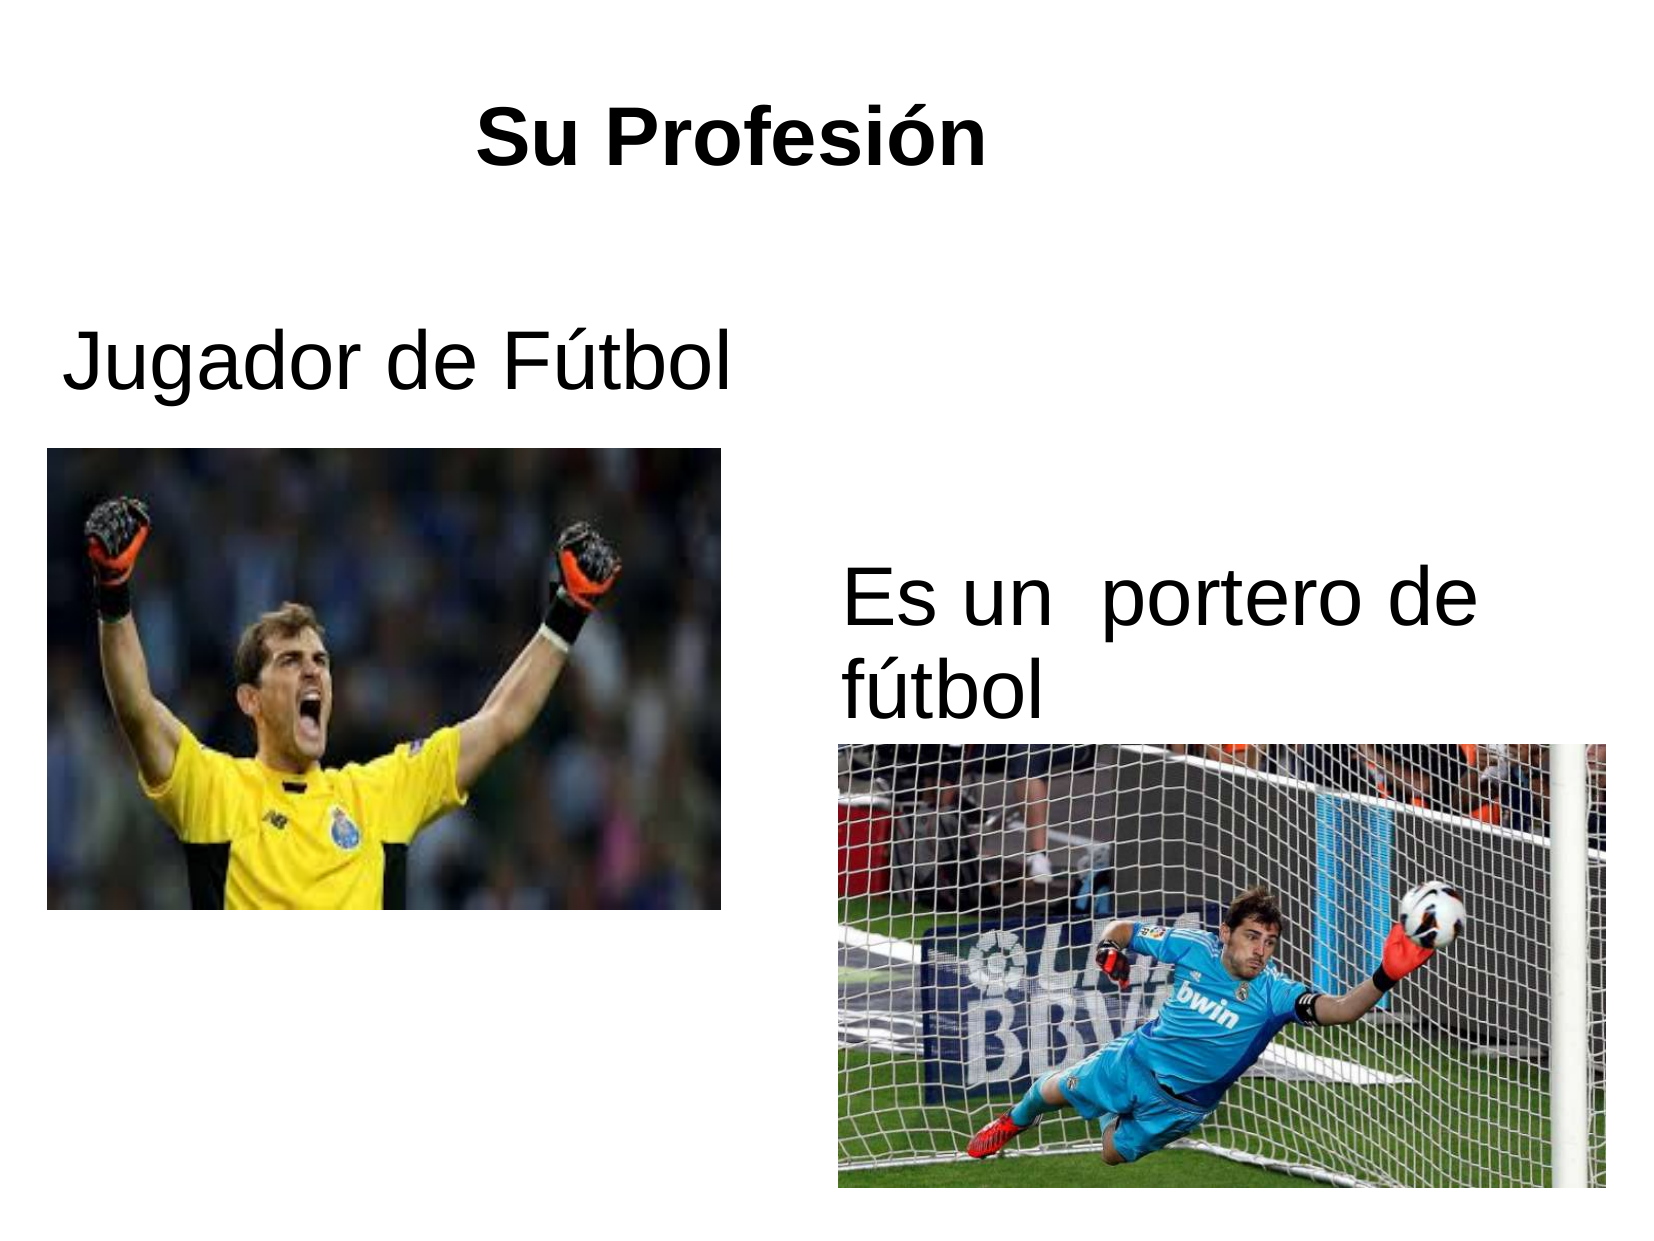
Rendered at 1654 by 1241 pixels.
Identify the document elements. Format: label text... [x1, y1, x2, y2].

text_box Jugador de Fútbol [47, 307, 804, 415]
text_box Su Profesión [460, 82, 1052, 191]
picture [838, 744, 1606, 1188]
text_box Es un portero de fútbol [826, 543, 1619, 745]
picture [47, 448, 721, 910]
